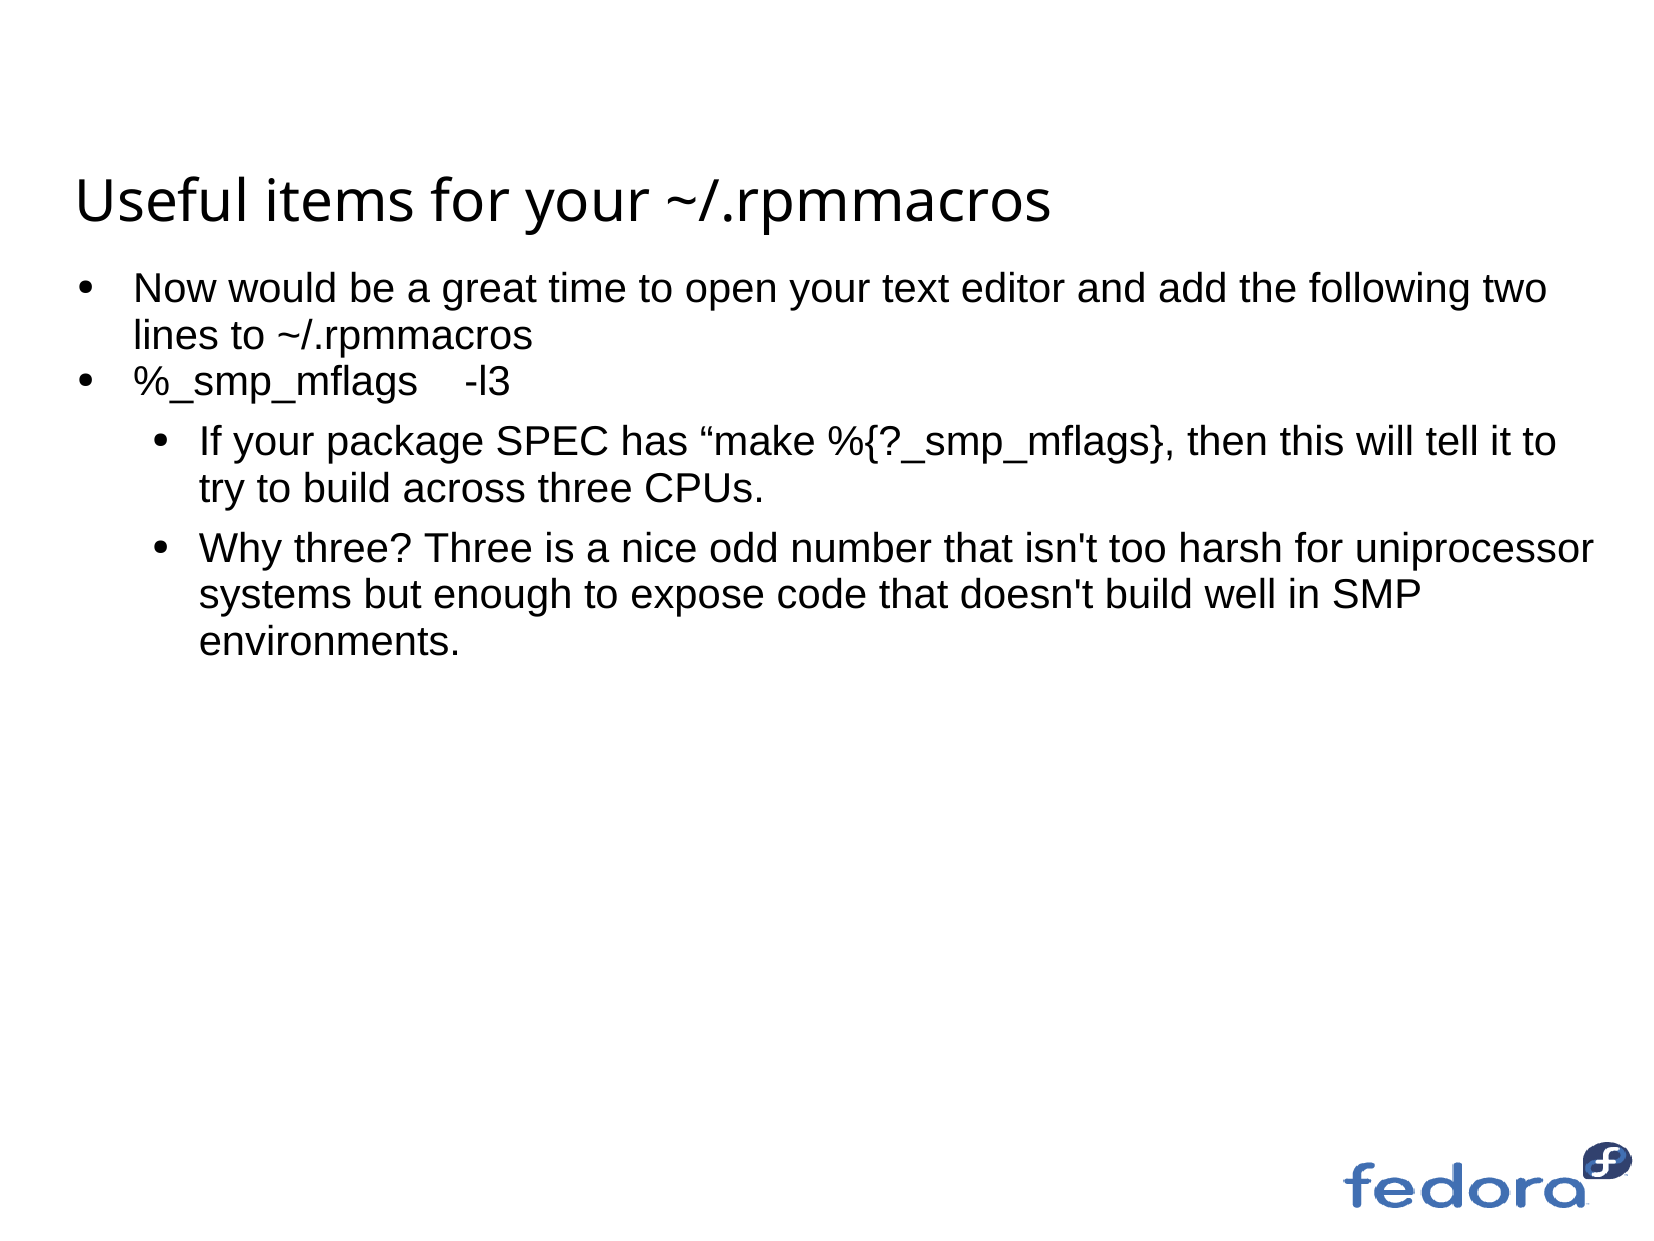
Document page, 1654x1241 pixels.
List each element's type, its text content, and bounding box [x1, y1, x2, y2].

picture [1332, 1124, 1651, 1227]
list Now would be a great time to open your text editor and add the following two lines to ~/.rpmmacros %_smp_mflags -l3 If your package SPEC has “make %{?_smp_mflags}, then this will tell it to try to build across three CPUs. Why three? Three is a nice odd number that isn't too harsh for uniprocessor systems but enough to expose code that doesn't build well in SMP environments. [77, 264, 1598, 1174]
title Useful items for your ~/.rpmmacros [74, 140, 1506, 259]
